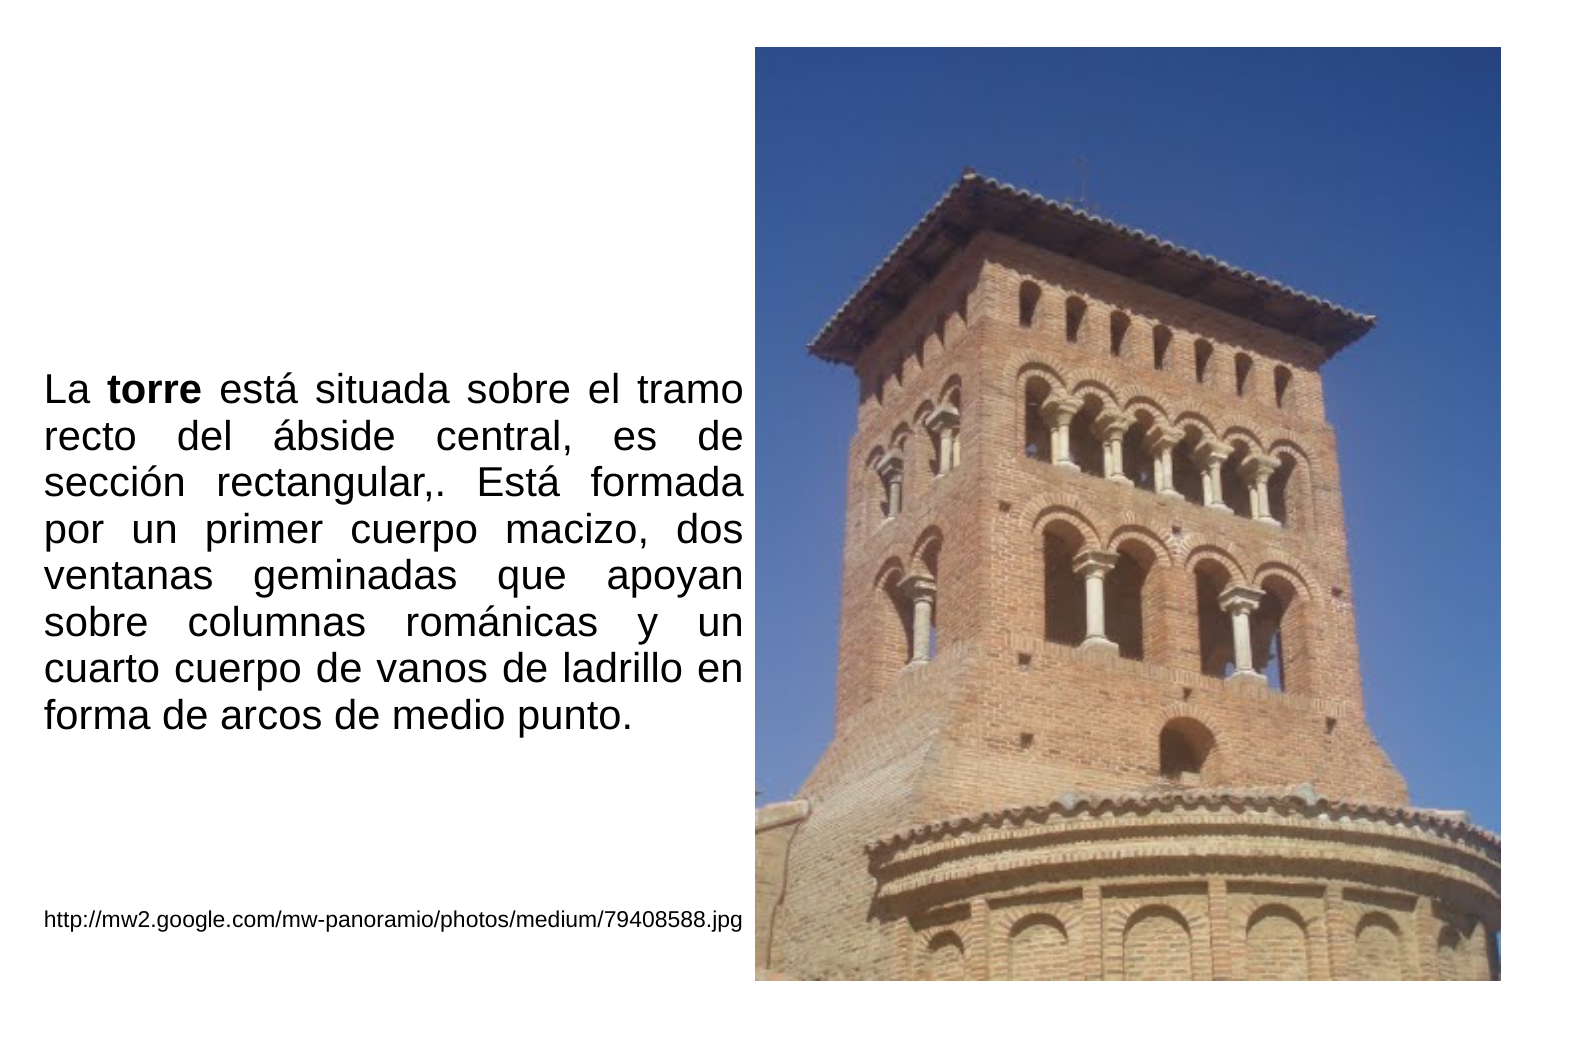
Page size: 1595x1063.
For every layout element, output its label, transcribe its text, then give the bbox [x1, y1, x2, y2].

list La torre está situada sobre el tramo recto del ábside central, es de sección rectangular,. Está formada por un primer cuerpo macizo, dos ventanas geminadas que apoyan sobre columnas románicas y un cuarto cuerpo de vanos de ladrillo en forma de arcos de medio punto. http://mw2.google.com/mw-panoramio/photos/medium/79408588.jpg [43, 366, 745, 1063]
picture [755, 47, 1501, 981]
